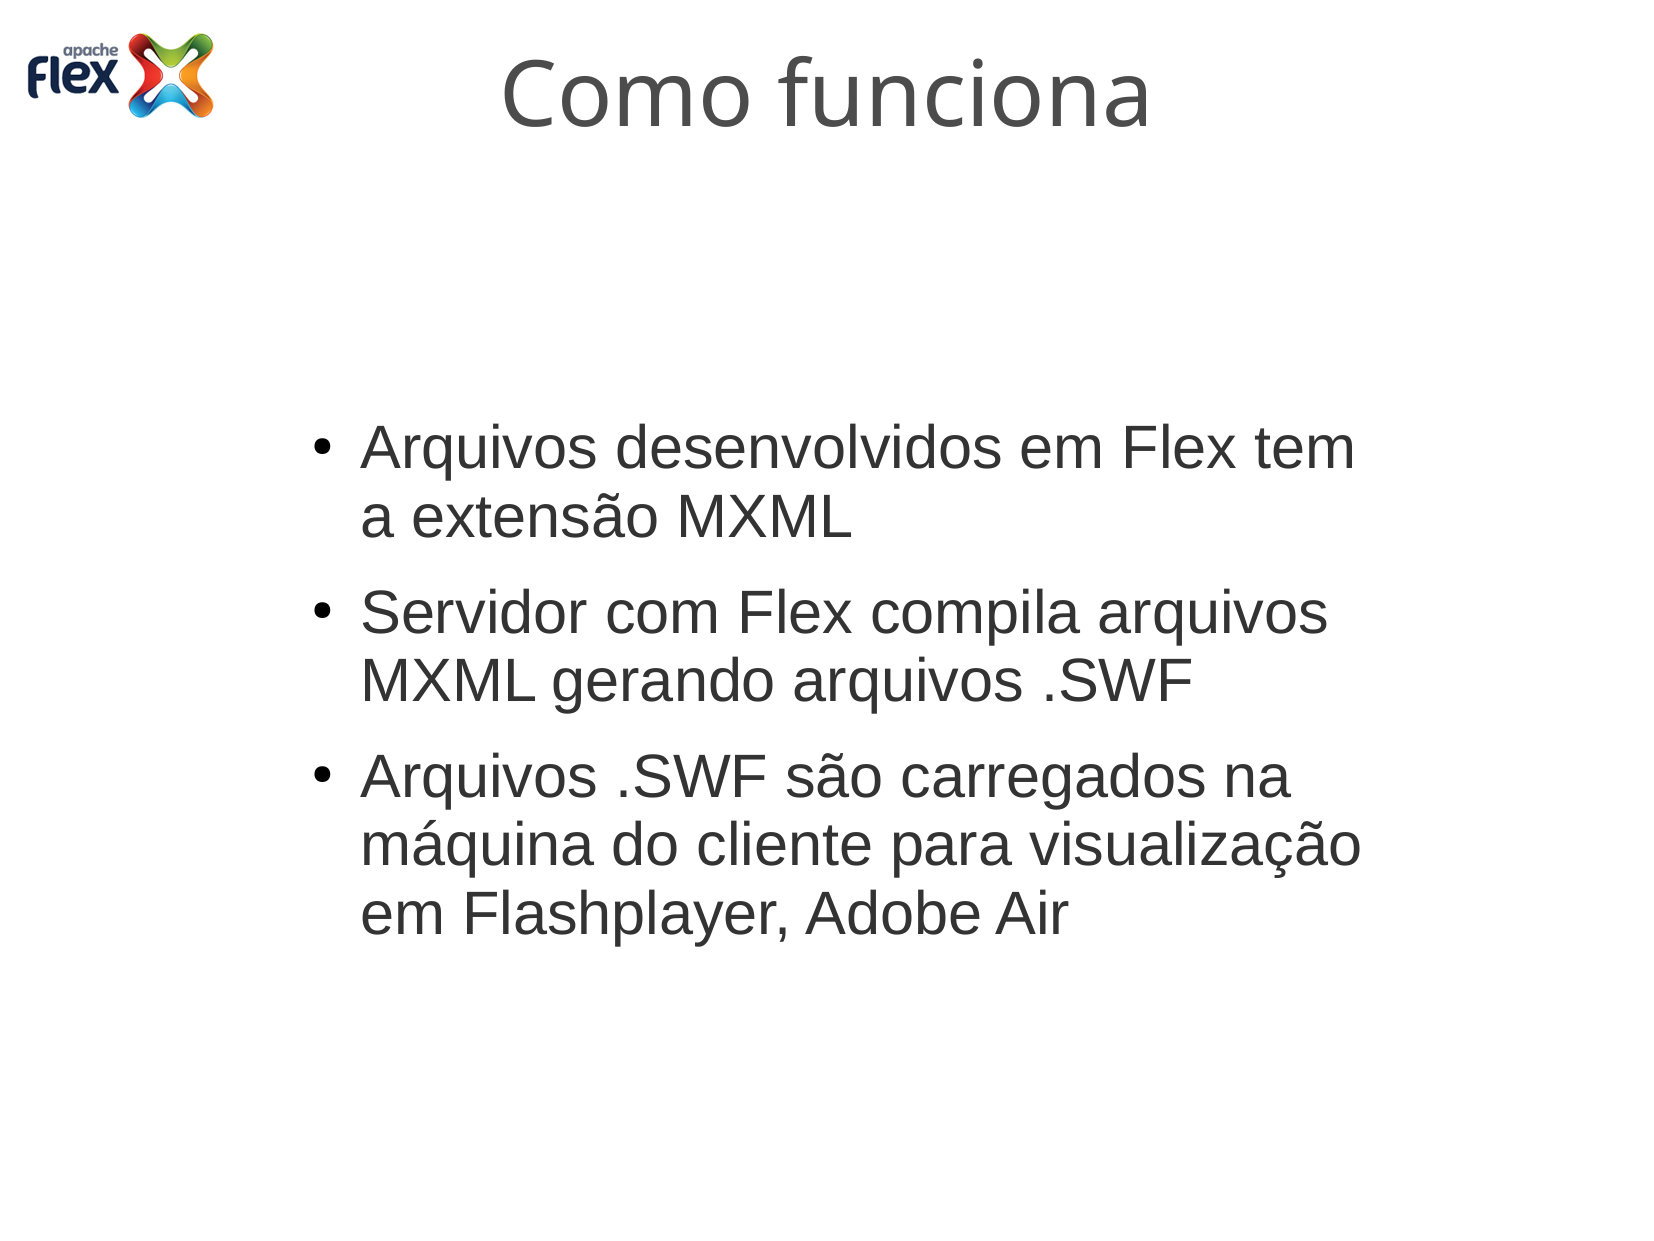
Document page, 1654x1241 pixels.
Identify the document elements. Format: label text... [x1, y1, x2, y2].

picture [25, 25, 215, 125]
title Como funciona [82, 42, 1571, 264]
list Arquivos desenvolvidos em Flex tem a extensão MXML Servidor com Flex compila arquivos MXML gerando arquivos .SWF Arquivos .SWF são carregados na máquina do cliente para visualização em Flashplayer, Adobe Air [295, 413, 1365, 975]
